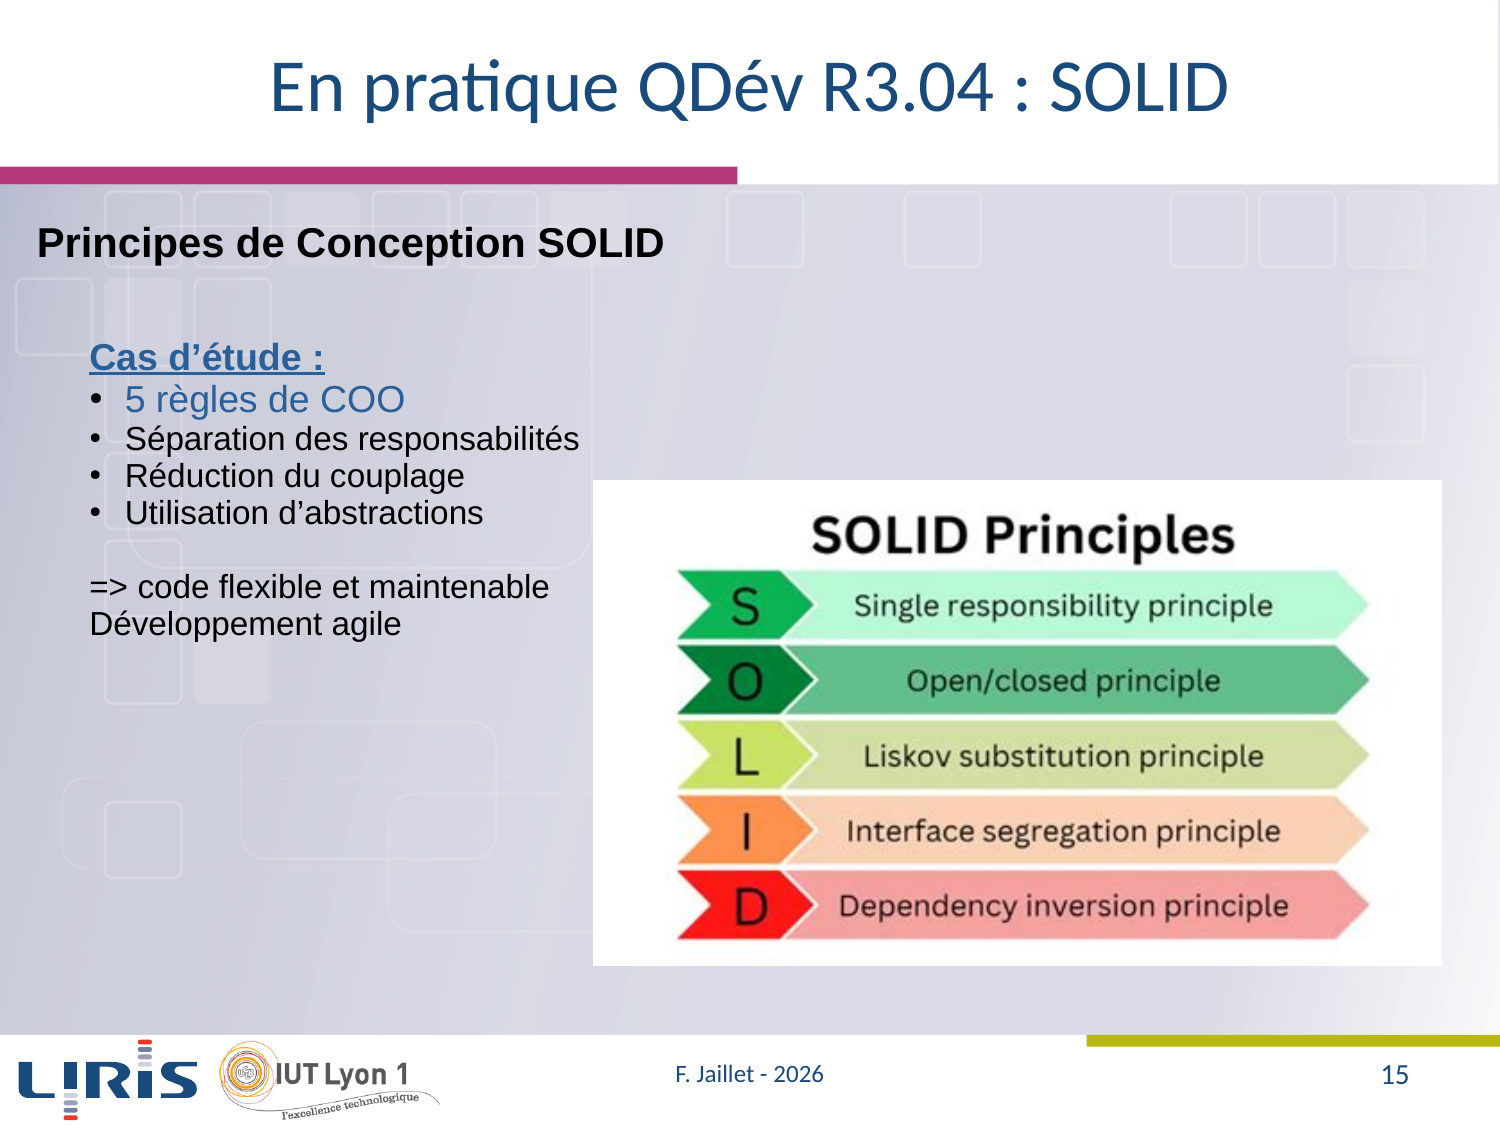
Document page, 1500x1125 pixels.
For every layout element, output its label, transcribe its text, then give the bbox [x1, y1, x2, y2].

text_box Cas d’étude : 5 règles de COO Séparation des responsabilités Réduction du couplage Utilisation d’abstractions => code flexible et maintenable Développement agile [74, 329, 988, 651]
footer F. Jaillet - 2026 [430, 1042, 1070, 1103]
slide_number <numéro> [1230, 1042, 1425, 1103]
picture [0, 0, 1500, 1125]
text_box Principes de Conception SOLID [22, 212, 789, 321]
title En pratique QDév R3.04 : SOLID [75, 45, 1425, 138]
